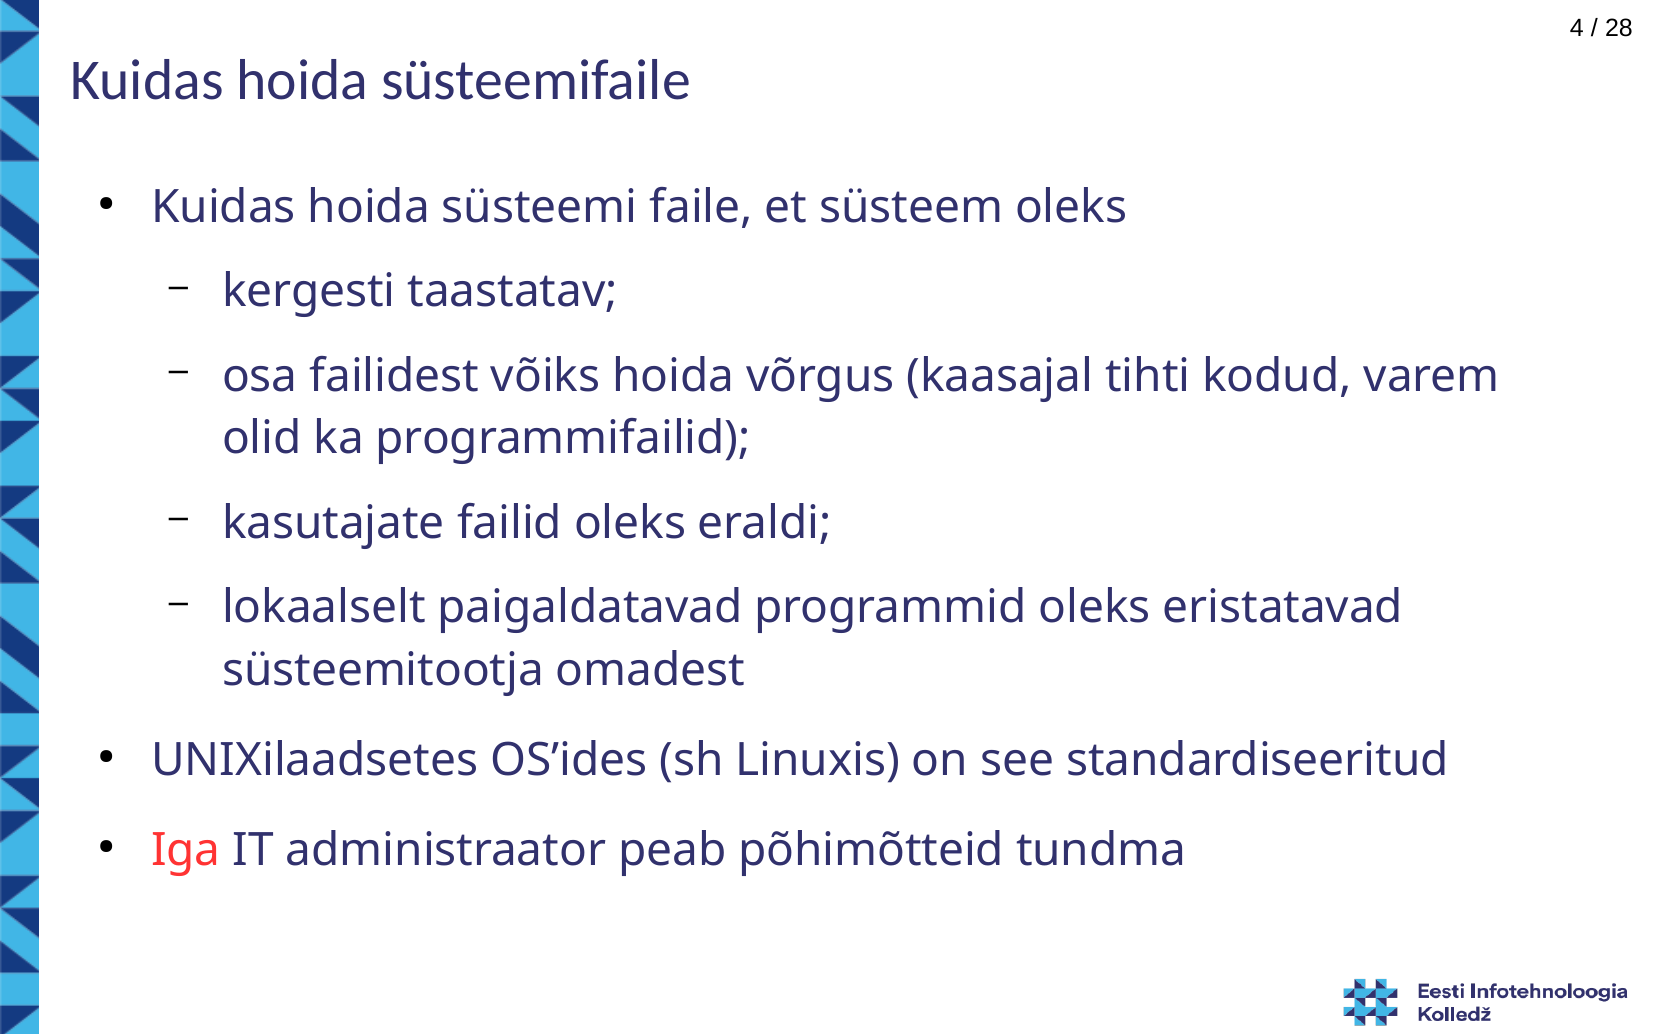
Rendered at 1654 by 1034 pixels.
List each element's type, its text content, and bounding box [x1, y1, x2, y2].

title Kuidas hoida süsteemifaile [70, 52, 1630, 120]
list Kuidas hoida süsteemi faile, et süsteem oleks kergesti taastatav; osa failidest võiks hoida võrgus (kaasajal tihti kodud, varem olid ka programmifailid); kasutajate failid oleks eraldi; lokaalselt paigaldatavad programmid oleks eristatavad süsteemitootja omadest UNIXilaadsetes OS’ides (sh Linuxis) on see standardiseeritud Iga IT administraator peab põhimõtteid tundma [80, 172, 1536, 916]
